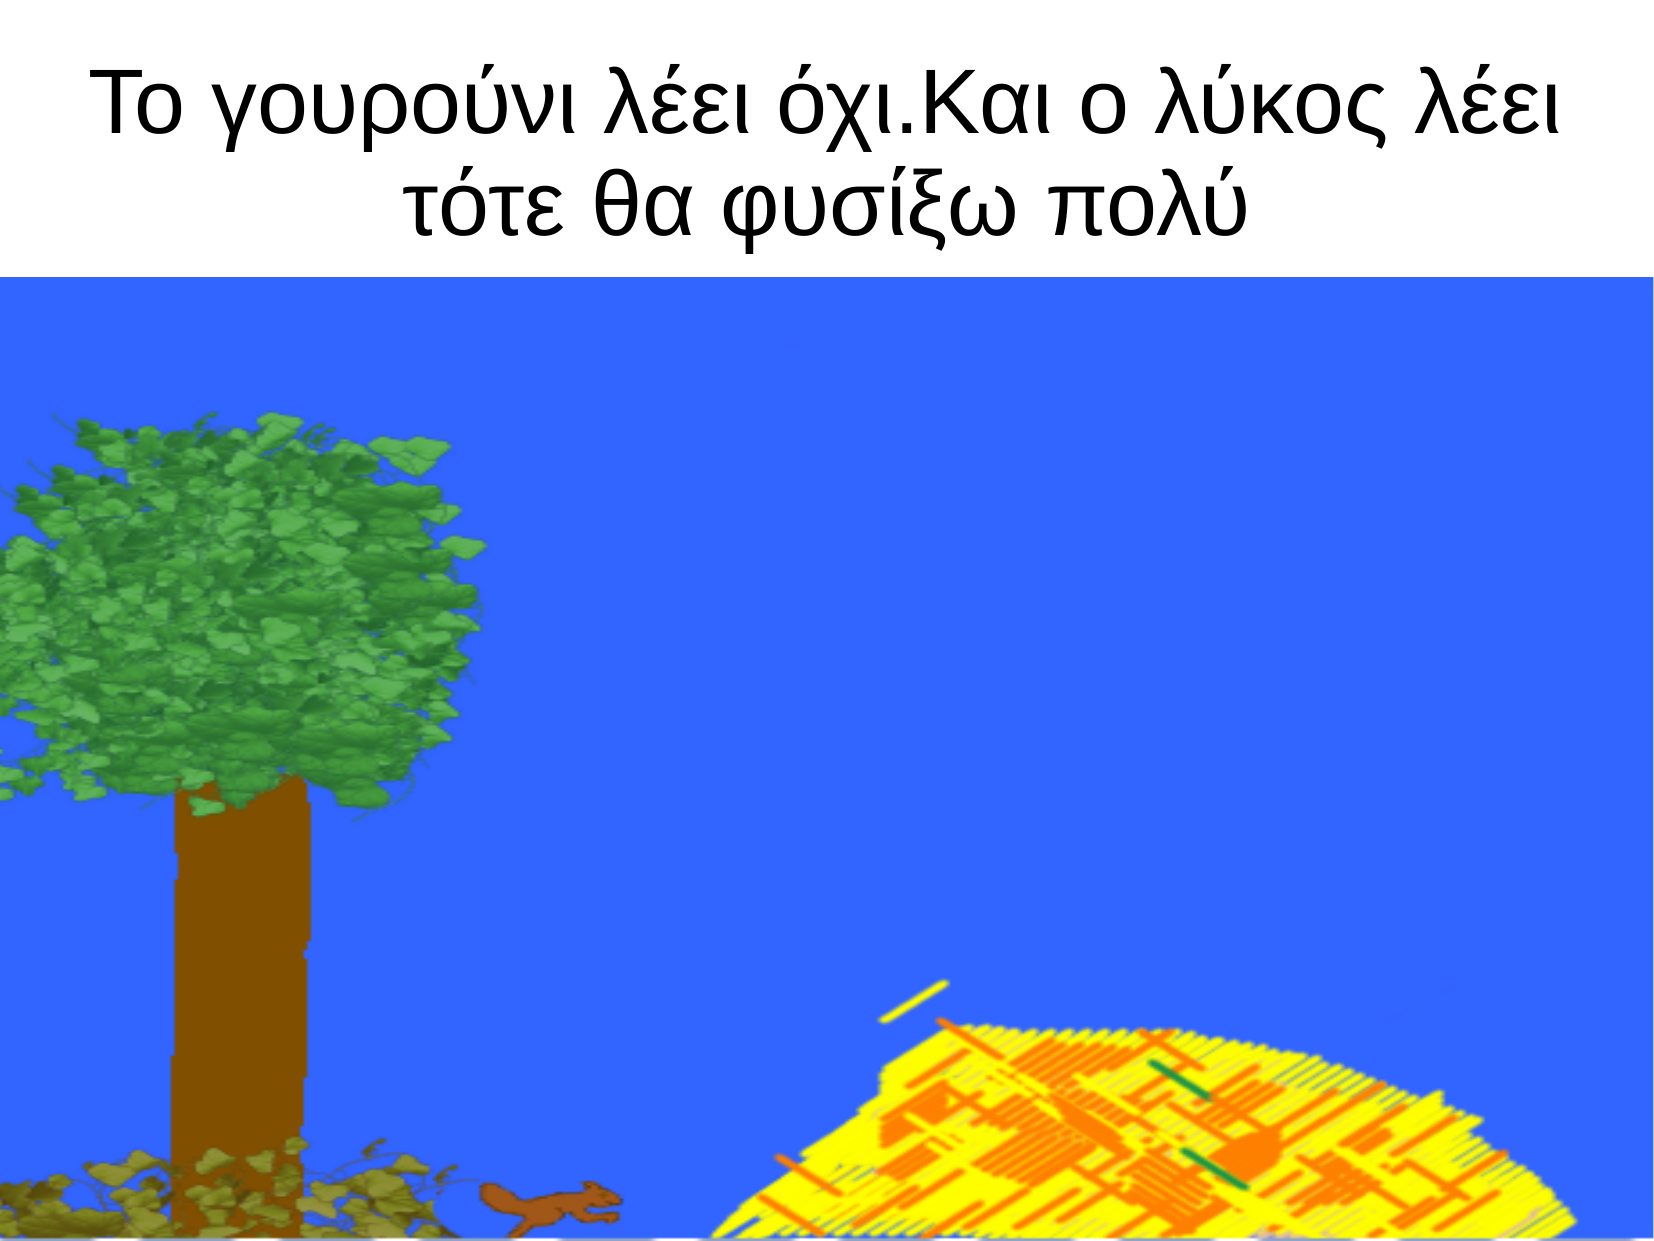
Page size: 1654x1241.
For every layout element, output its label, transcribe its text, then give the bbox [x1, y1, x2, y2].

title Το γουρούνι λέει όχι.Και ο λύκος λέει τότε θα φυσίξω πολύ [82, 49, 1571, 257]
picture [0, 277, 1654, 1241]
